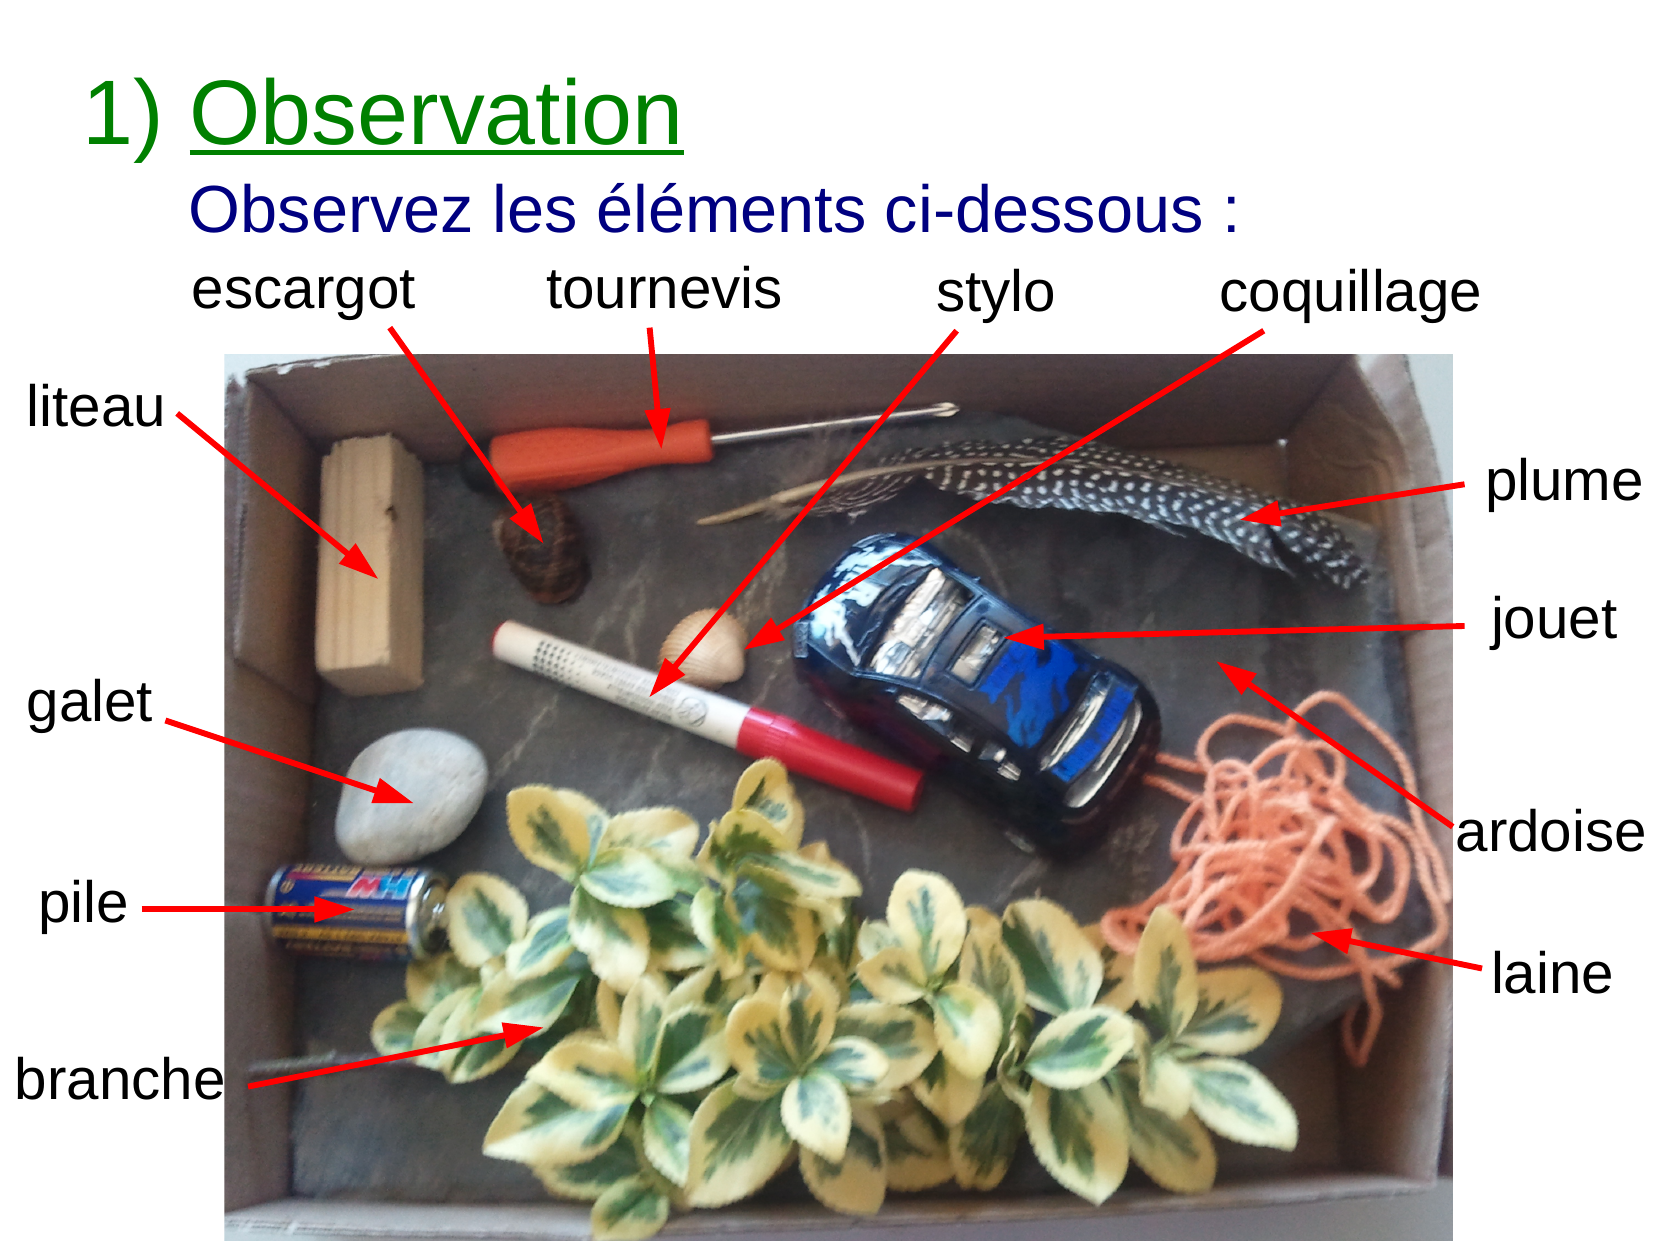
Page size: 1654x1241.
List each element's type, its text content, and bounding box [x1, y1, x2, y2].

text_box galet [11, 661, 237, 742]
picture [224, 354, 1453, 1241]
text_box escargot [177, 248, 444, 328]
text_box laine [1476, 933, 1654, 1013]
text_box pile [23, 862, 249, 942]
text_box jouet [1476, 578, 1654, 659]
text_box plume [1470, 440, 1654, 520]
text_box stylo [921, 251, 1188, 331]
text_box coquillage [1204, 251, 1501, 331]
text_box tournevis [531, 248, 815, 328]
title 1) Observation [82, 49, 1571, 178]
text_box ardoise [1440, 791, 1654, 871]
text_box branche [0, 1039, 249, 1119]
list Observez les éléments ci-dessous : [188, 172, 1288, 260]
text_box liteau [11, 366, 237, 446]
